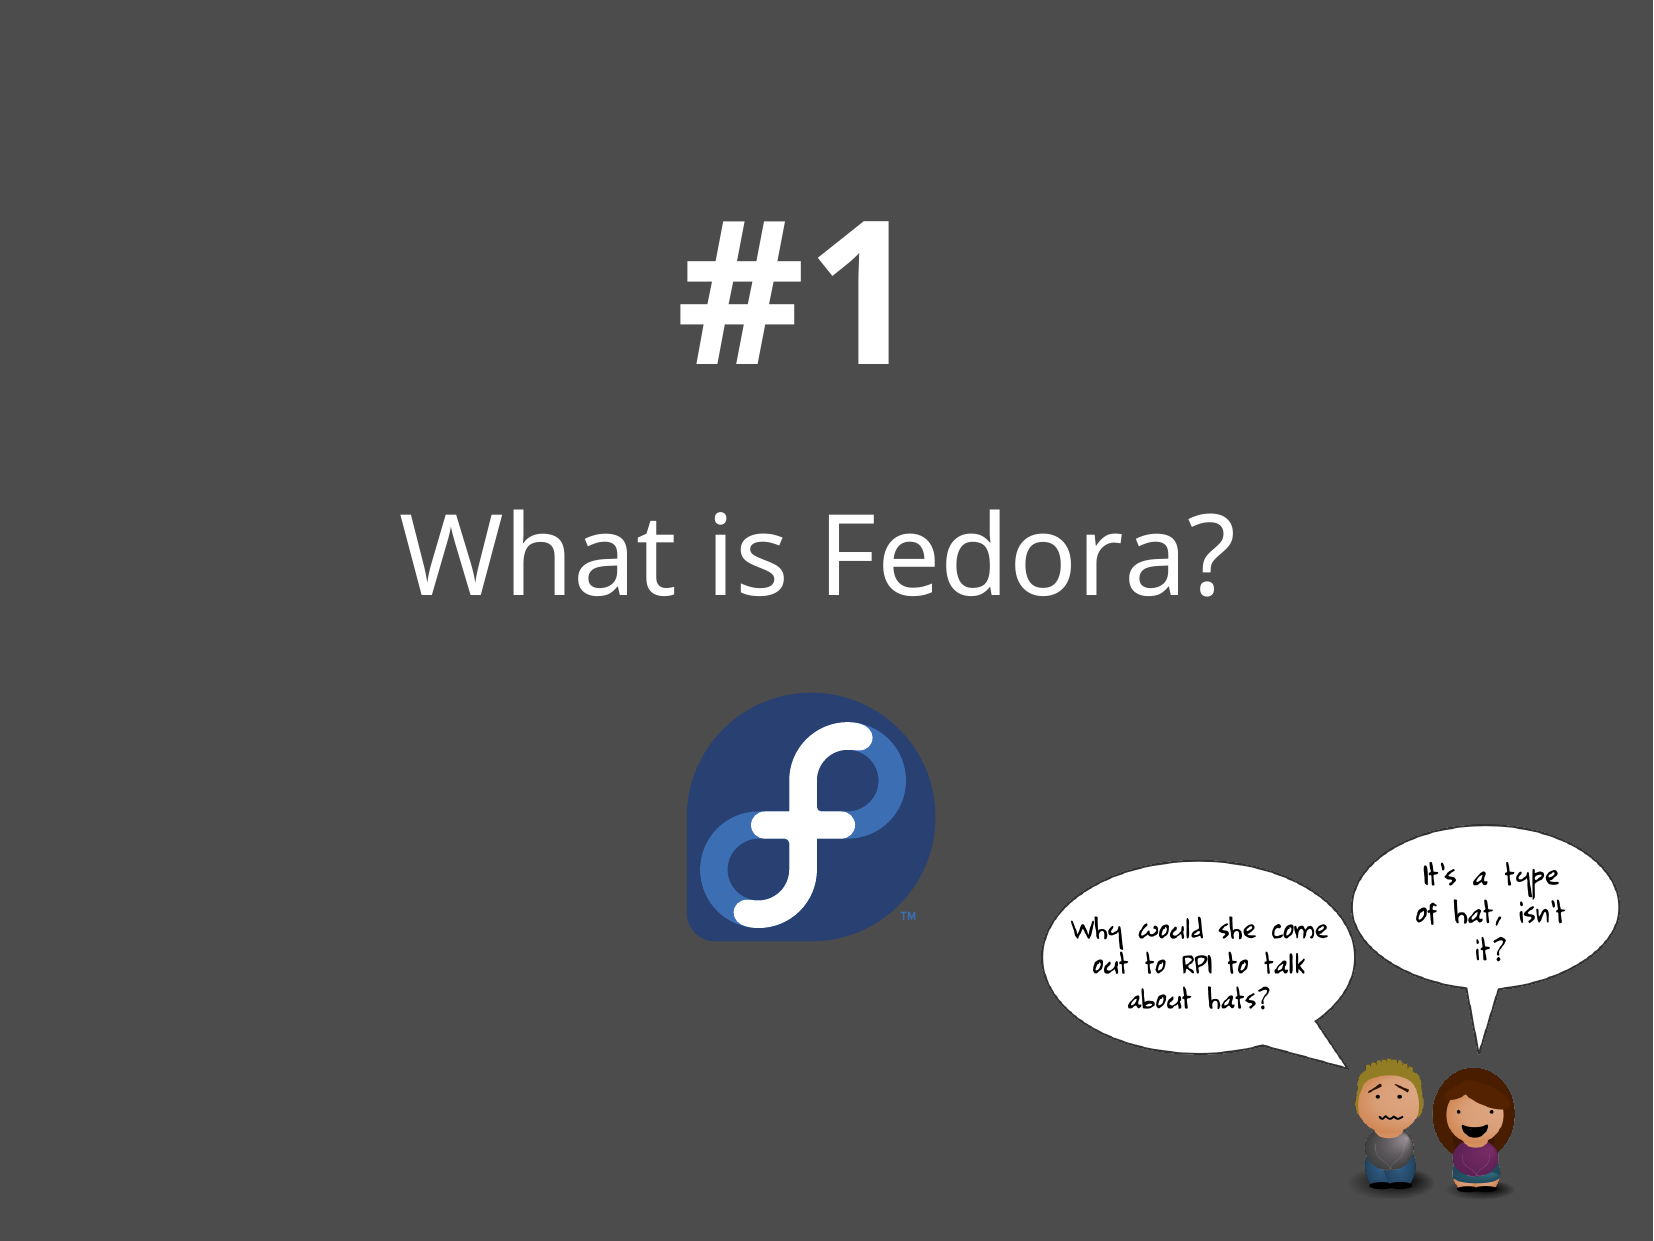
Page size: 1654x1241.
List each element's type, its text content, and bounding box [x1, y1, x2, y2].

picture [686, 692, 936, 942]
picture [1041, 824, 1620, 1201]
title #1 What is Fedora? [112, 148, 1524, 681]
